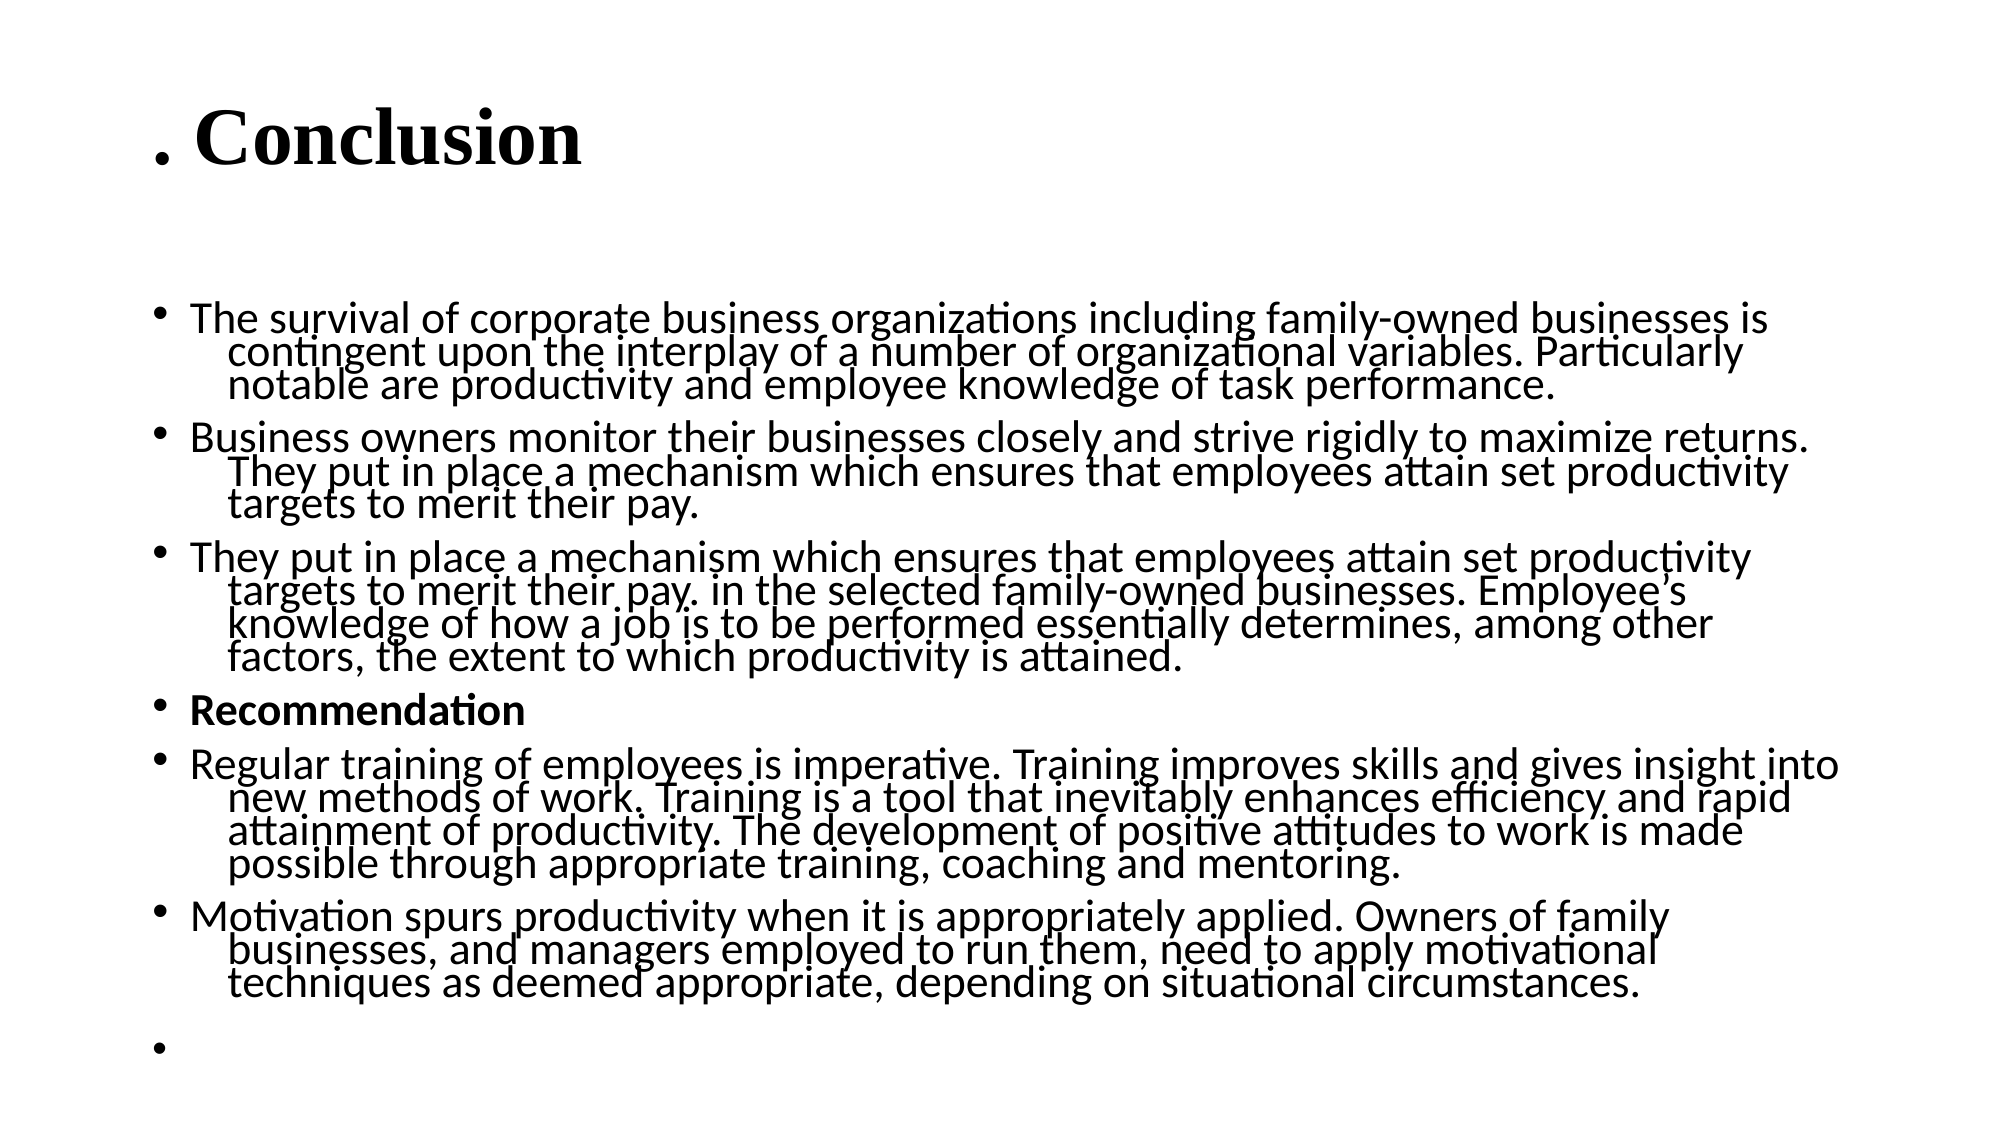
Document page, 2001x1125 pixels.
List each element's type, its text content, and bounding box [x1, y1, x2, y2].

title . Conclusion [137, 59, 1863, 278]
list The survival of corporate business organizations including family-owned businesses is contingent upon the interplay of a number of organizational variables. Particularly notable are productivity and employee knowledge of task performance. Business owners monitor their businesses closely and strive rigidly to maximize returns. They put in place a mechanism which ensures that employees attain set productivity targets to merit their pay. They put in place a mechanism which ensures that employees attain set productivity targets to merit their pay. in the selected family-owned businesses. Employee’s knowledge of how a job is to be performed essentially determines, among other factors, the extent to which productivity is attained. Recommendation Regular training of employees is imperative. Training improves skills and gives insight into new methods of work. Training is a tool that inevitably enhances efficiency and rapid attainment of productivity. The development of positive attitudes to work is made possible through appropriate training, coaching and mentoring. Motivation spurs productivity when it is appropriately applied. Owners of family businesses, and managers employed to run them, need to apply motivational techniques as deemed appropriate, depending on situational circumstances. [137, 299, 1863, 1014]
